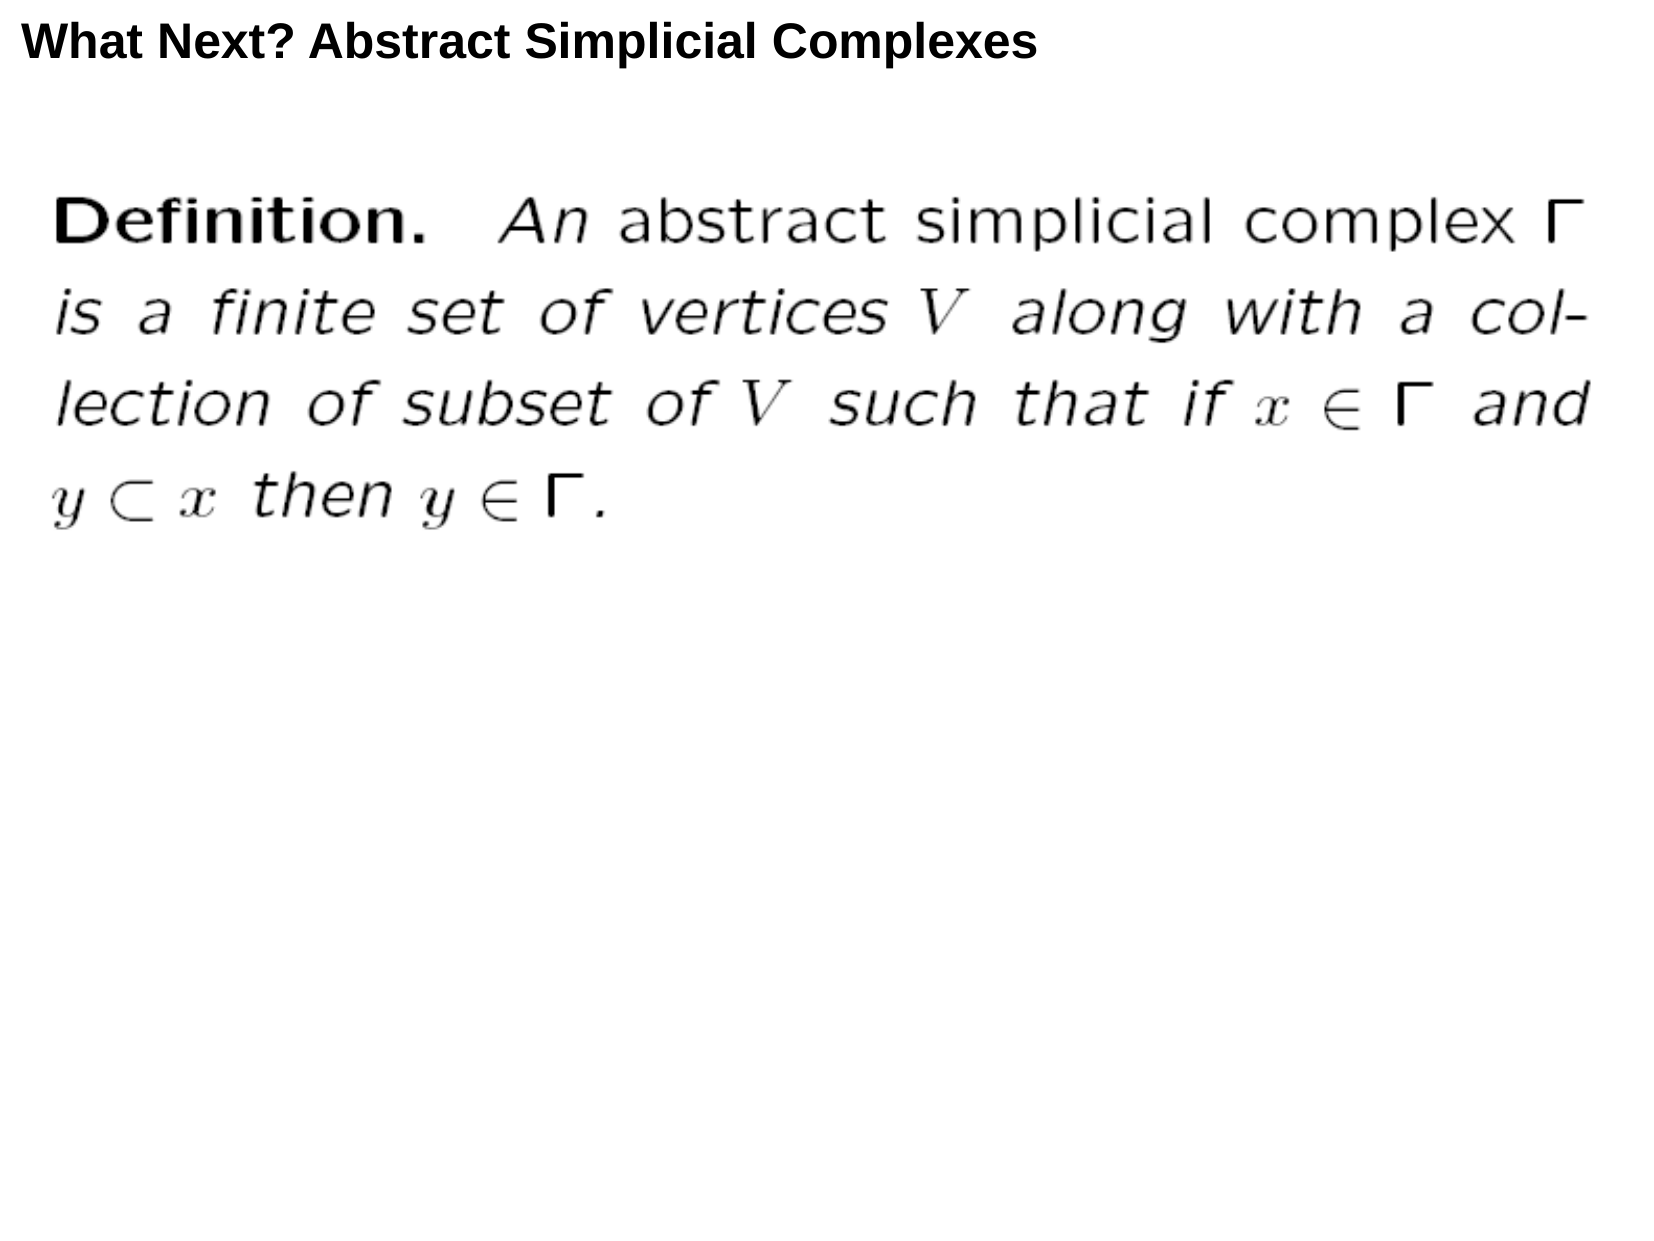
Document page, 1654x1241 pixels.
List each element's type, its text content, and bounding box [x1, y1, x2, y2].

text_box What Next? Abstract Simplicial Complexes [6, 6, 1654, 79]
picture [34, 175, 1618, 557]
